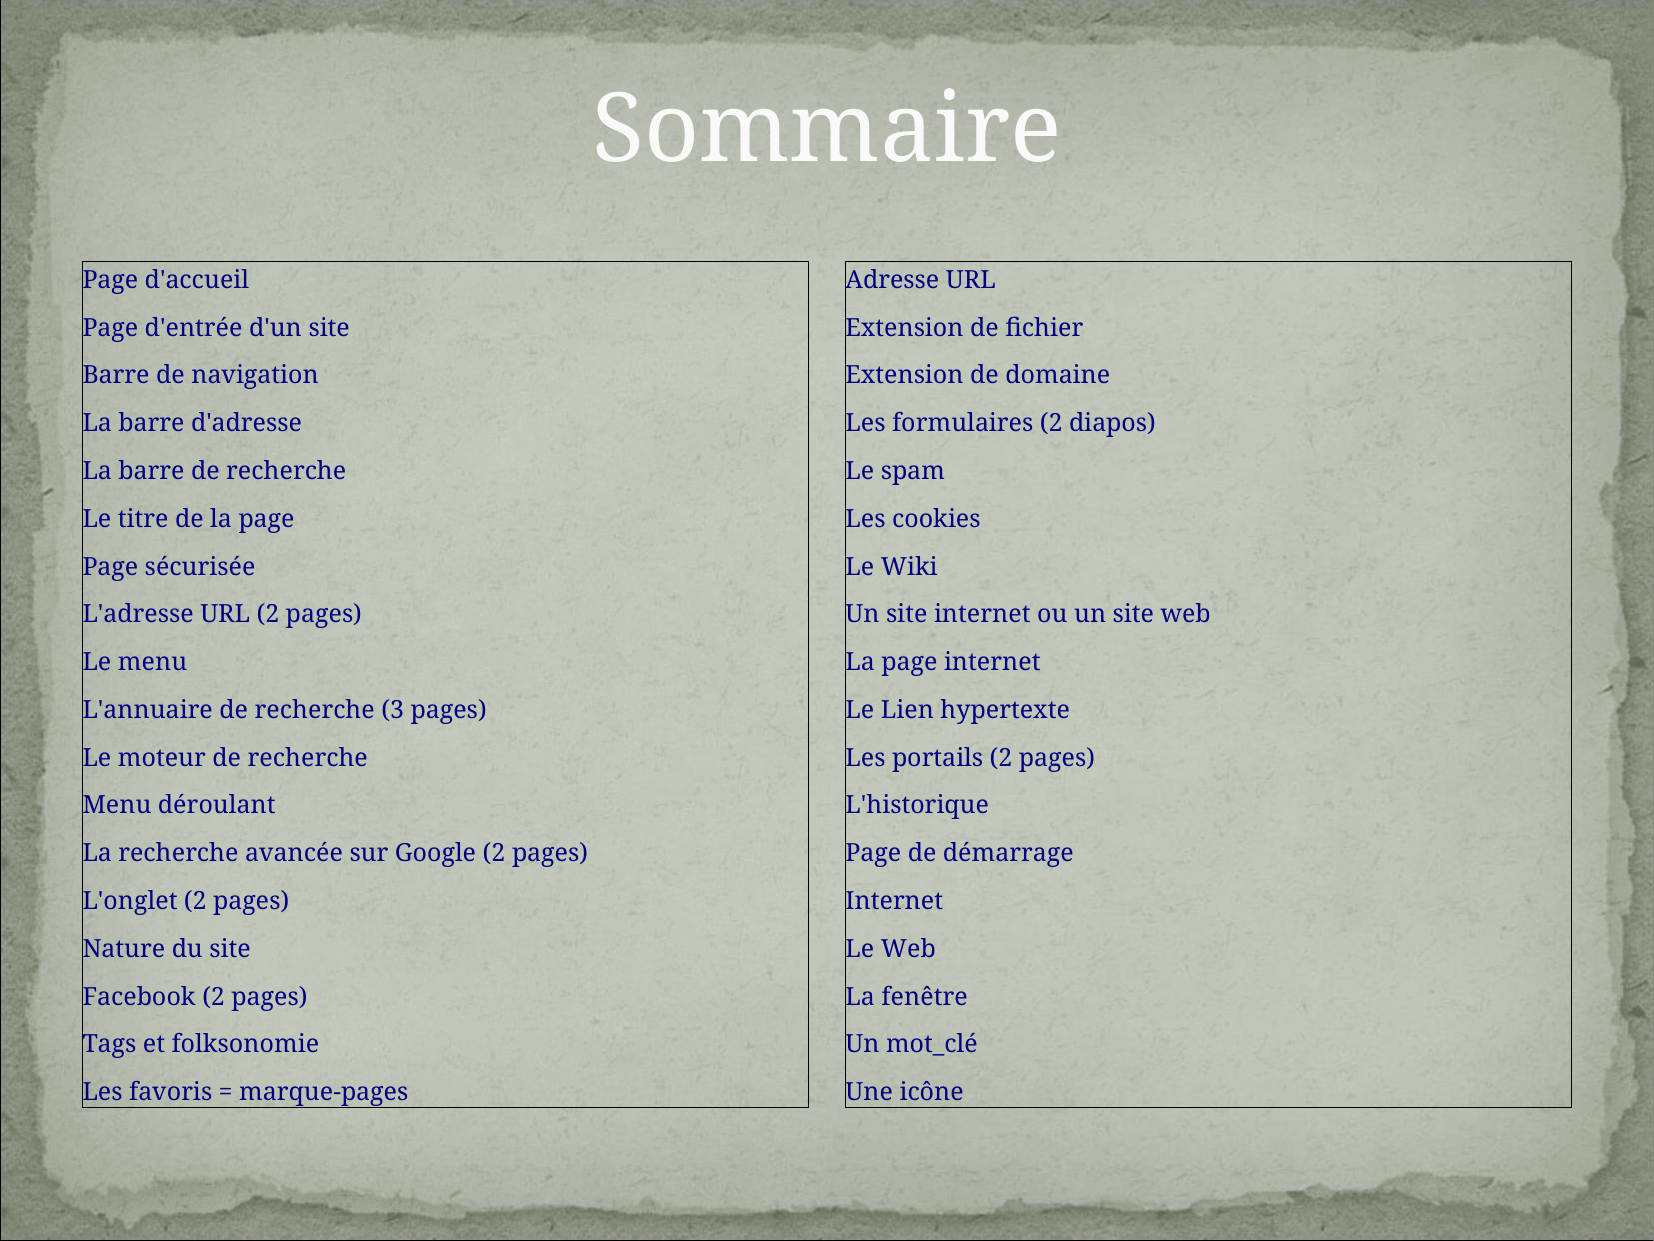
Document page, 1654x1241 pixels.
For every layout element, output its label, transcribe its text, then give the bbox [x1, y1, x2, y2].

list Adresse URL Extension de fichier Extension de domaine Les formulaires (2 diapos) Le spam Les cookies Le Wiki Un site internet ou un site web La page internet Le Lien hypertexte Les portails (2 pages) L'historique Page de démarrage Internet Le Web La fenêtre Un mot_clé Une icône [845, 261, 1572, 1094]
picture [0, 0, 1654, 1241]
title Sommaire [82, 8, 1572, 241]
list Page d'accueil Page d'entrée d'un site Barre de navigation La barre d'adresse La barre de recherche Le titre de la page Page sécurisée L'adresse URL (2 pages) Le menu L'annuaire de recherche (3 pages) Le moteur de recherche Menu déroulant La recherche avancée sur Google (2 pages) L'onglet (2 pages) Nature du site Facebook (2 pages) Tags et folksonomie Les favoris = marque-pages [82, 261, 809, 1094]
